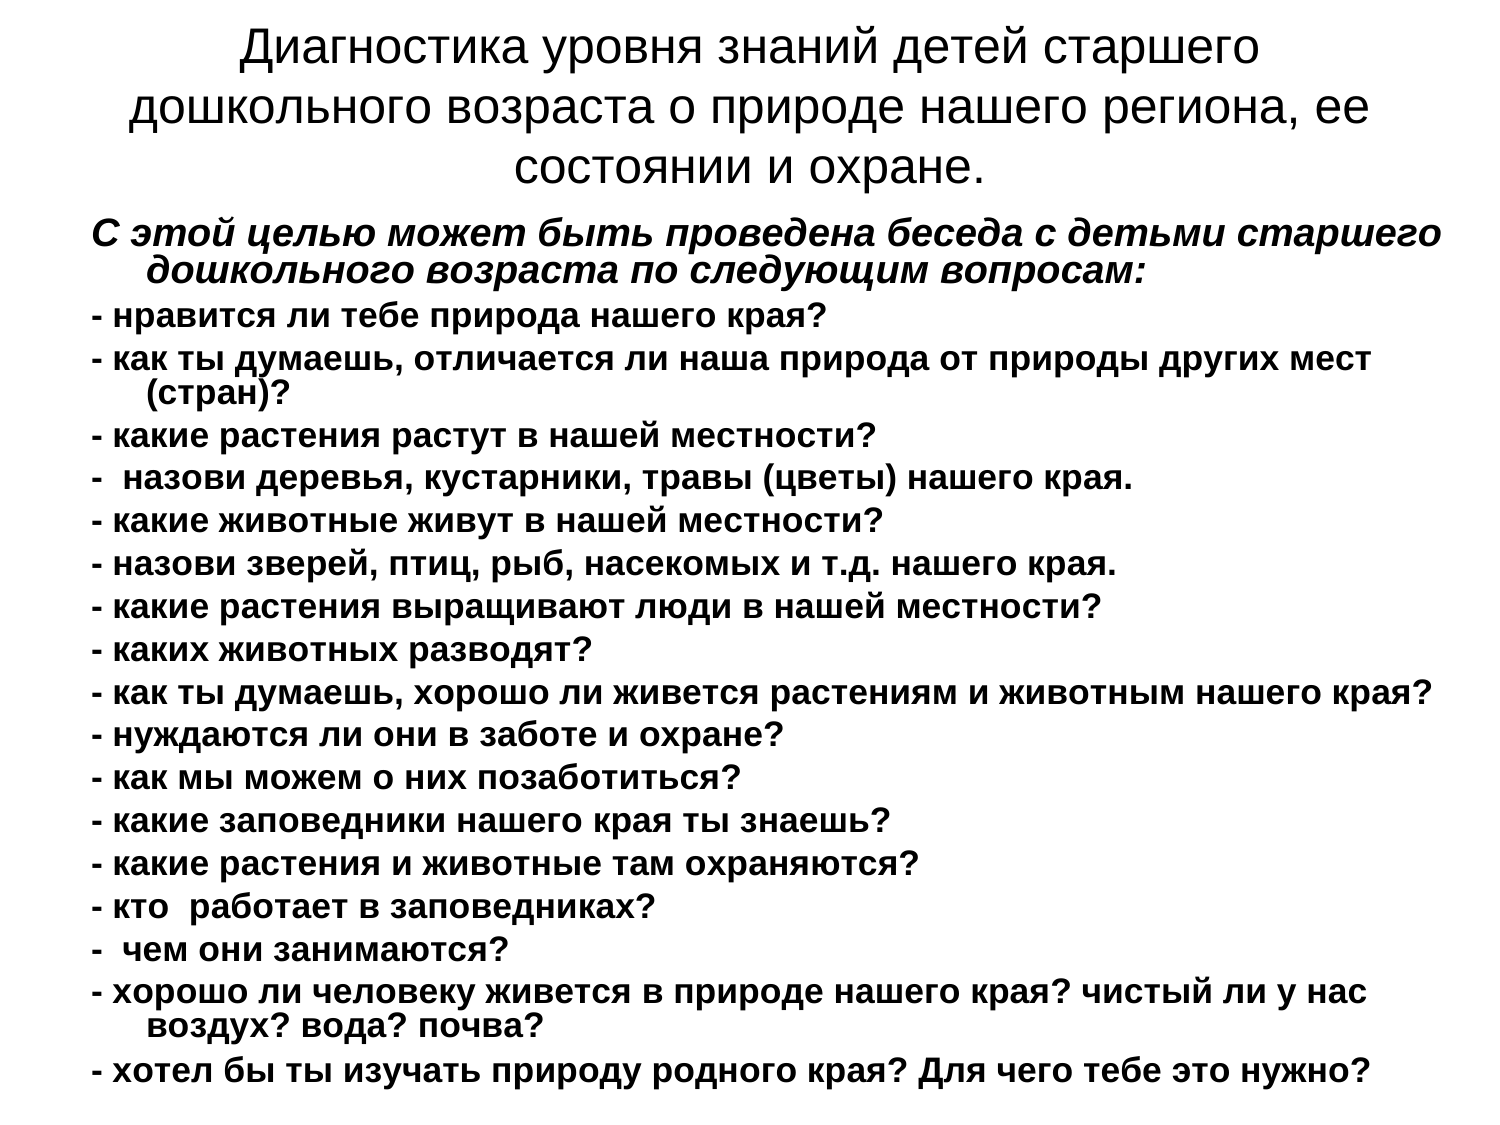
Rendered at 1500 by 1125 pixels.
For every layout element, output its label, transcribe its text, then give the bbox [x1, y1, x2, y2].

list С этой целью может быть проведена беседа с детьми старшего дошкольного возраста по следующим вопросам: - нравится ли тебе природа нашего края? - как ты думаешь, отличается ли наша природа от природы других мест (стран)? - какие растения растут в нашей местности? - назови деревья, кустарники, травы (цветы) нашего края. - какие животные живут в нашей местности? - назови зверей, птиц, рыб, насекомых и т.д. нашего края. - какие растения выращивают люди в нашей местности? - каких животных разводят? - как ты думаешь, хорошо ли живется растениям и животным нашего края? - нуждаются ли они в заботе и охране? - как мы можем о них позаботиться? - какие заповедники нашего края ты знаешь? - какие растения и животные там охраняются? - кто работает в заповедниках? - чем они занимаются? - хорошо ли человеку живется в природе нашего края? чистый ли у нас воздух? вода? почва? - хотел бы ты изучать природу родного края? Для чего тебе это нужно? [75, 207, 1471, 1125]
title Диагностика уровня знаний детей старшего дошкольного возраста о природе нашего региона, ее состоянии и охране. [75, 0, 1426, 207]
